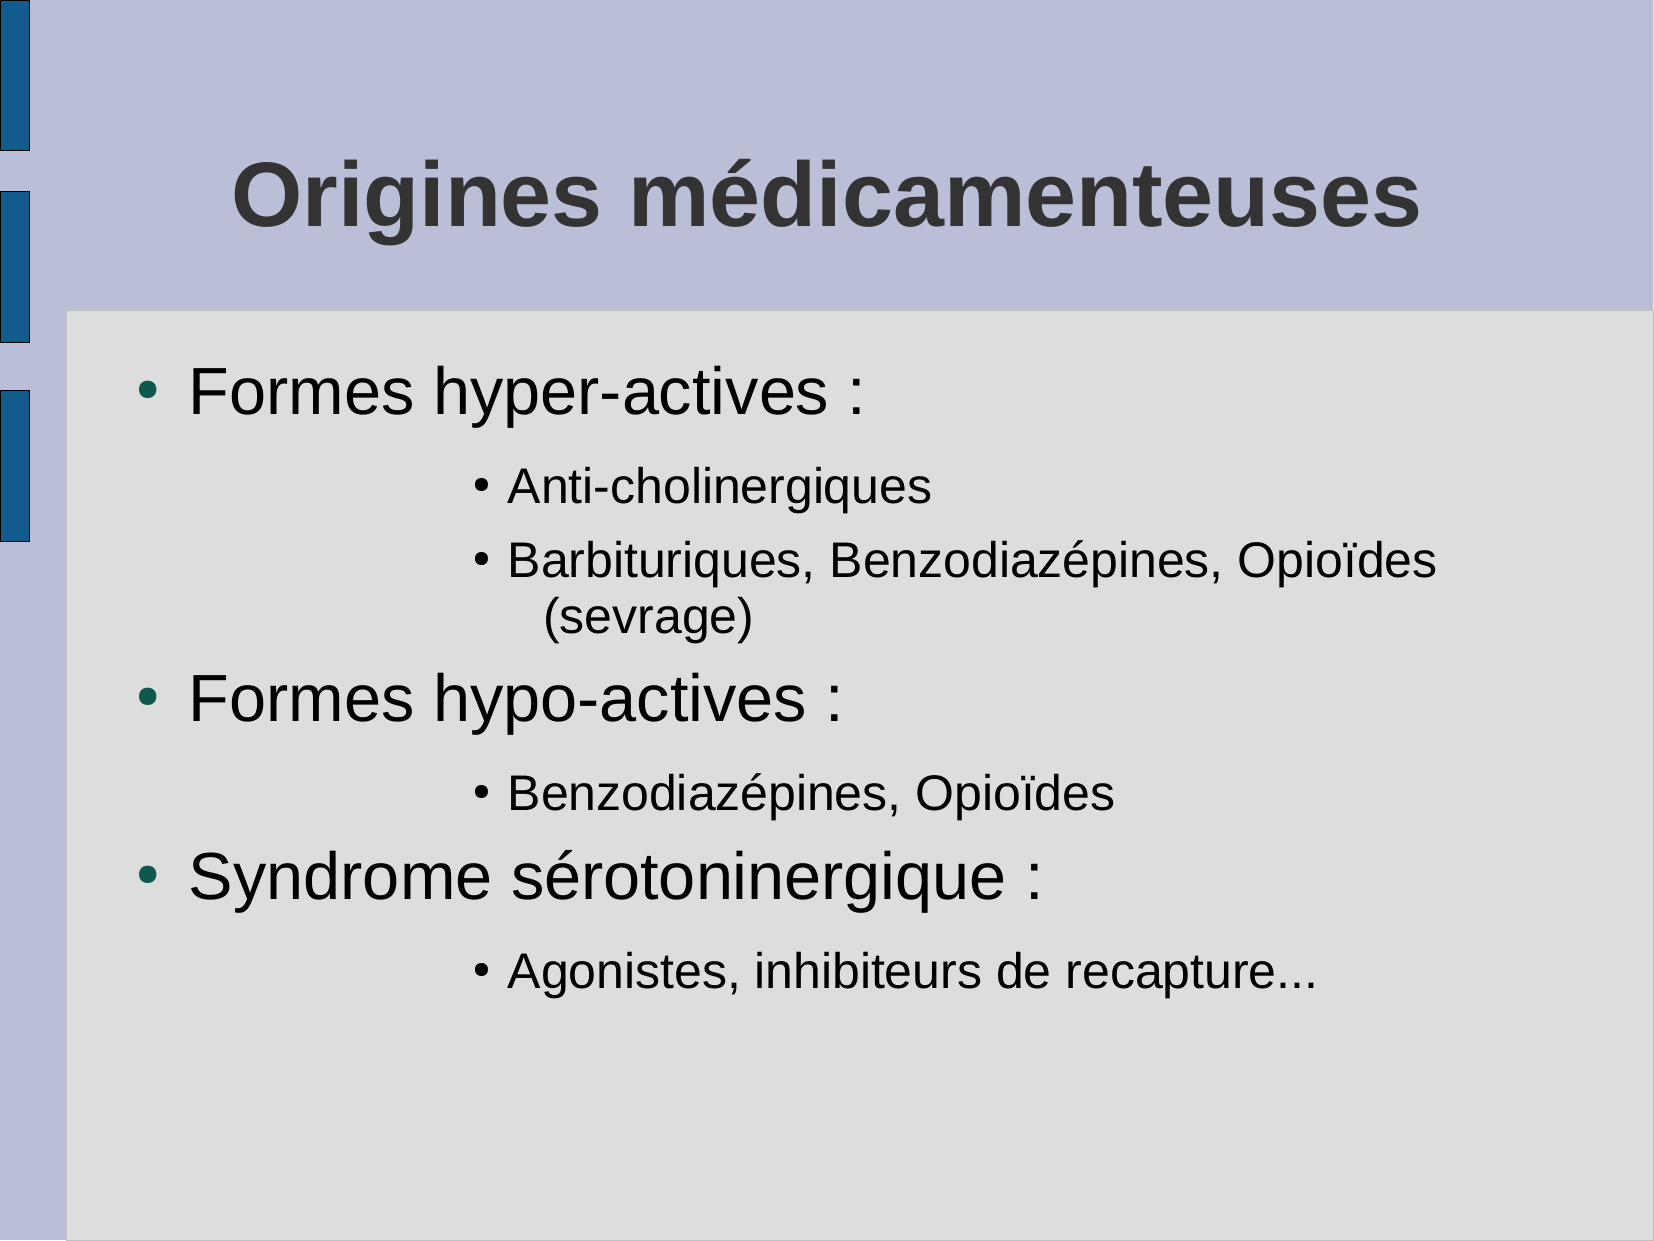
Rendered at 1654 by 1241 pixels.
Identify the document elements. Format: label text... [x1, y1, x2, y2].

title Origines médicamenteuses [121, 98, 1534, 291]
list Formes hyper-actives : Anti-cholinergiques Barbituriques, Benzodiazépines, Opioïdes (sevrage) Formes hypo-actives : Benzodiazépines, Opioïdes Syndrome sérotoninergique : Agonistes, inhibiteurs de recapture... [118, 354, 1531, 1121]
